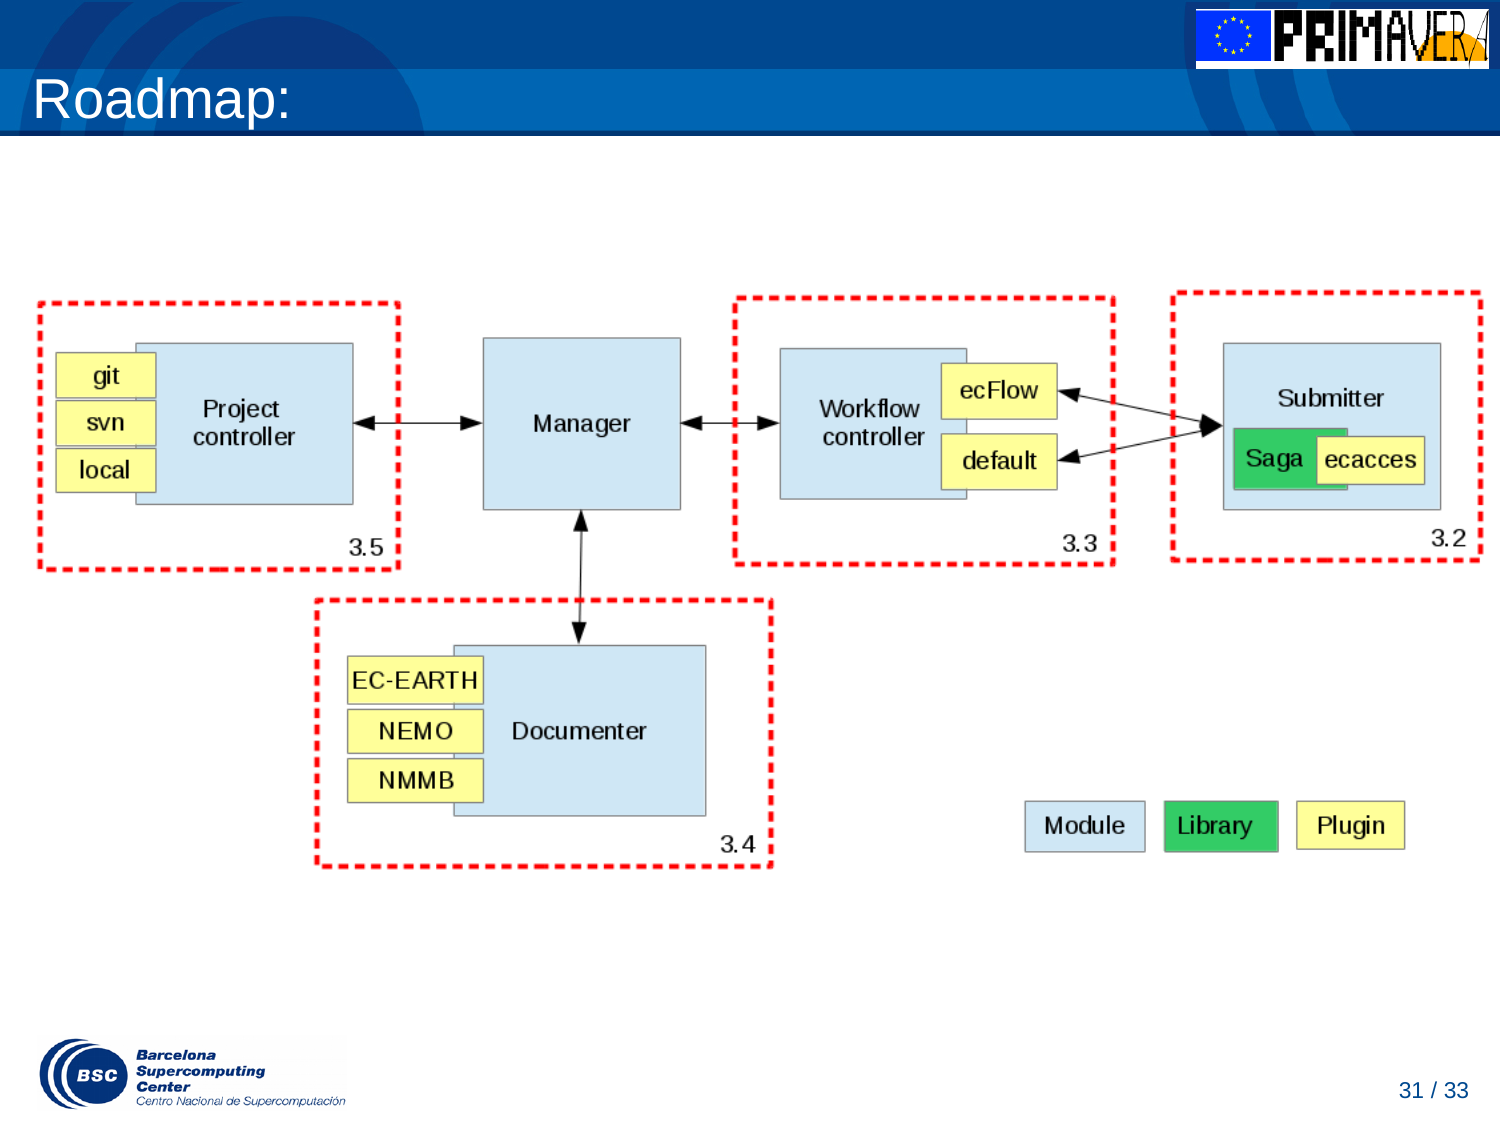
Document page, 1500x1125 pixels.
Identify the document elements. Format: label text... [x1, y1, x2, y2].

picture [0, 0, 1500, 136]
title Roadmap: [17, 7, 1483, 138]
picture [37, 1035, 347, 1111]
text_box <number> / 33 [1364, 1042, 1484, 1111]
picture [5, 227, 1500, 926]
